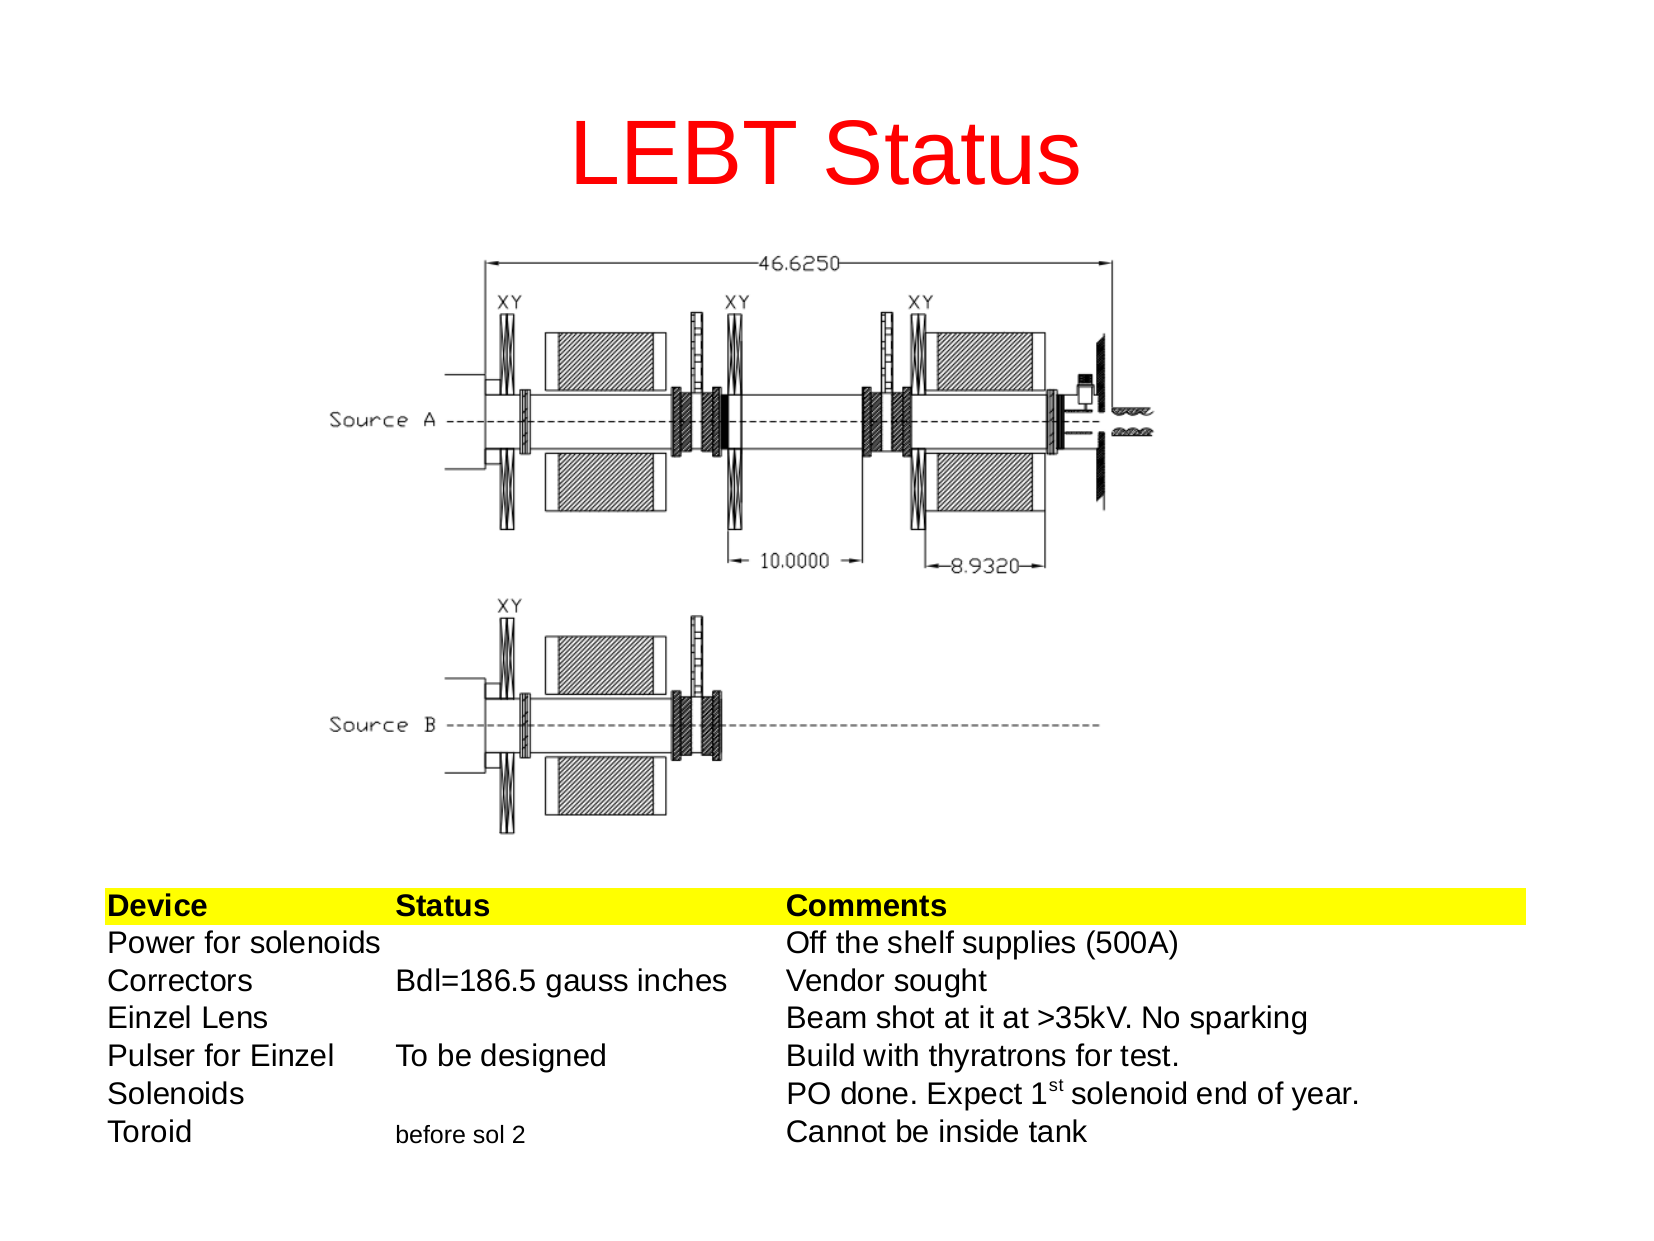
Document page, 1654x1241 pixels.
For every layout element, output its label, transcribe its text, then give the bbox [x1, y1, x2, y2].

chart [105, 887, 1529, 1204]
title LEBT Status [82, 49, 1571, 257]
picture [285, 222, 1246, 856]
